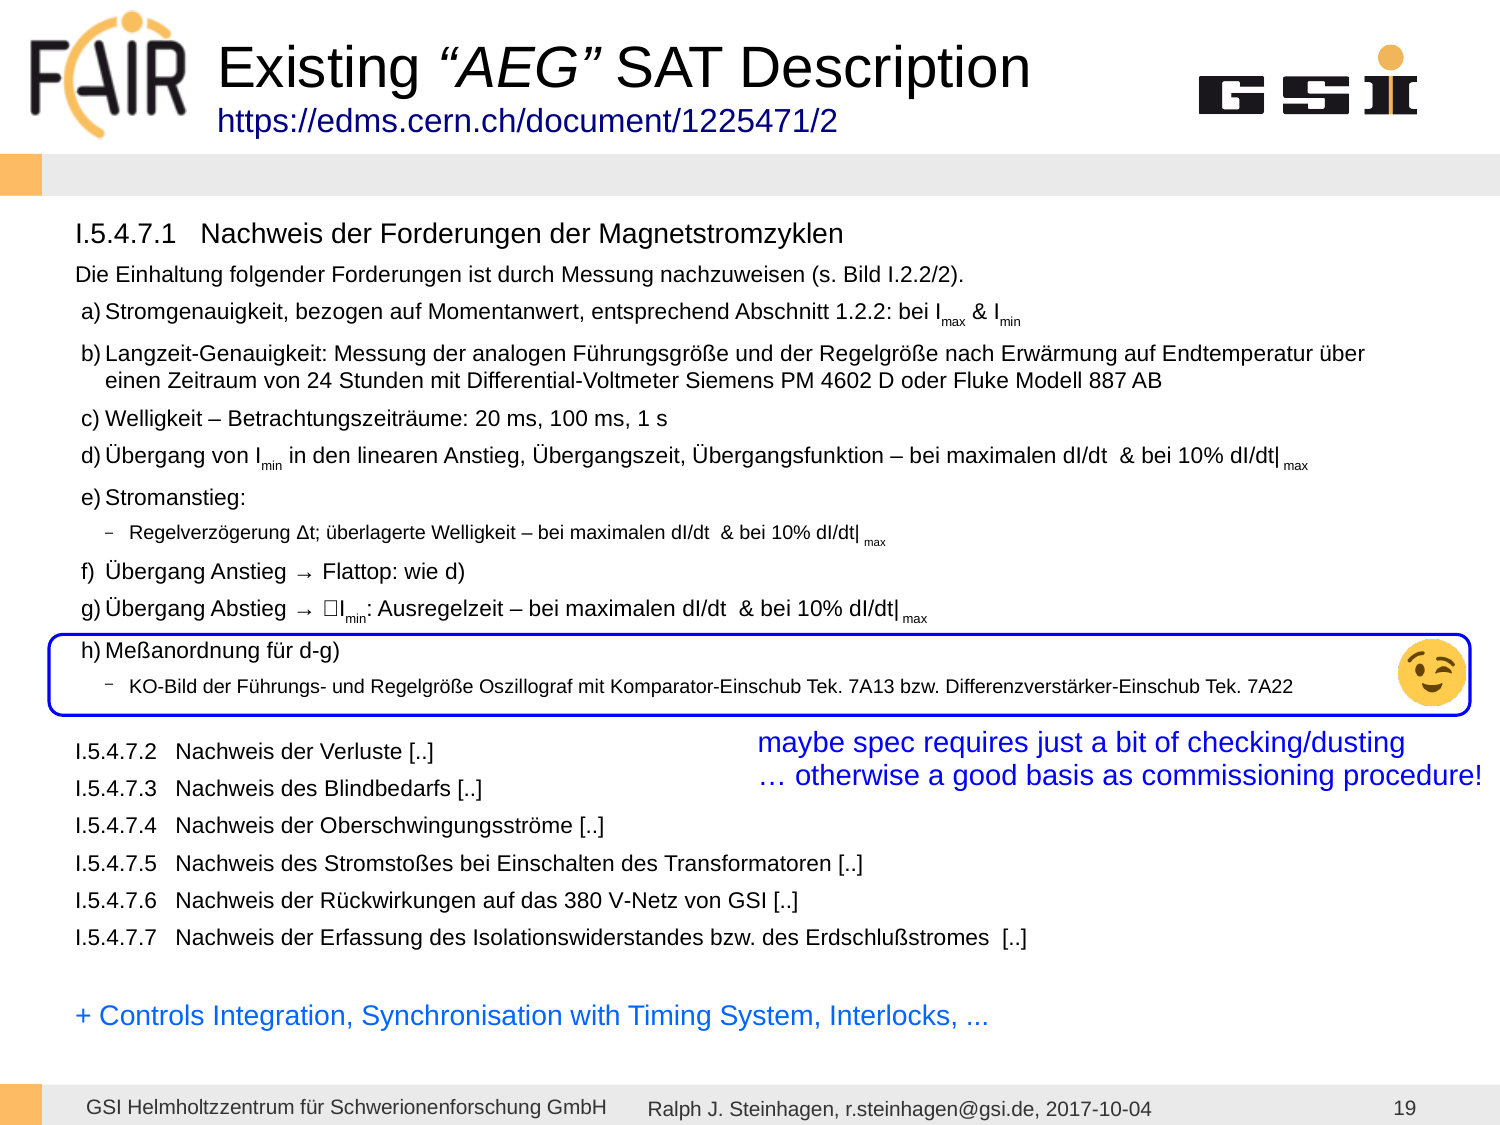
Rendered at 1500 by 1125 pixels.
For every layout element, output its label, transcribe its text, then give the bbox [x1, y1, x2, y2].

picture [1398, 639, 1466, 706]
picture [30, 9, 187, 141]
list I.5.4.7.1 Nachweis der Forderungen der Magnetstromzyklen Die Einhaltung folgender Forderungen ist durch Messung nachzuweisen (s. Bild I.2.2/2). Stromgenauigkeit, bezogen auf Momentanwert, entsprechend Abschnitt 1.2.2: bei Imax & Imin Langzeit‑Genauigkeit: Messung der analogen Führungsgröße und der Regelgröße nach Erwärmung auf Endtemperatur über einen Zeitraum von 24 Stunden mit Differential‑Voltmeter Siemens PM 4602 D oder Fluke Modell 887 AB Welligkeit – Betrachtungszeiträume: 20 ms, 100 ms, 1 s Übergang von Imin in den linearen Anstieg, Übergangszeit, Übergangsfunktion – bei maximalen dI/dt & bei 10% dI/dt| max Stromanstieg: Regelverzögerung Δt; überlagerte Welligkeit – bei maximalen dI/dt & bei 10% dI/dt| max Übergang Anstieg → Flattop: wie d) Übergang Abstieg → Imin: Ausregelzeit – bei maximalen dI/dt & bei 10% dI/dt| max Meßanordnung für d‑g) KO‑Bild der Führungs‑ und Regelgröße Oszillograf mit Komparator‑Einschub Tek. 7A13 bzw. Differenzverstärker‑Einschub Tek. 7A22 I.5.4.7.2 Nachweis der Verluste [..] I.5.4.7.3 Nachweis des Blindbedarfs [..] I.5.4.7.4 Nachweis der Oberschwingungsströme [..] I.5.4.7.5 Nachweis des Stromstoßes bei Einschalten des Transformatoren [..] I.5.4.7.6 Nachweis der Rückwirkungen auf das 380 V‑Netz von GSI [..] I.5.4.7.7 Nachweis der Erfassung des Isolationswiderstandes bzw. des Erdschlußstromes [..] + Controls Integration, Synchronisation with Timing System, Interlocks, ... [75, 636, 1425, 713]
text_box maybe spec requires just a bit of checking/dusting … otherwise a good basis as commissioning procedure! [742, 719, 1499, 799]
title Existing “AEG” SAT Description https://edms.cern.ch/document/1225471/2 [217, 20, 1180, 147]
list I.5.4.7.1 Nachweis der Forderungen der Magnetstromzyklen Die Einhaltung folgender Forderungen ist durch Messung nachzuweisen (s. Bild I.2.2/2). Stromgenauigkeit, bezogen auf Momentanwert, entsprechend Abschnitt 1.2.2: bei Imax & Imin Langzeit‑Genauigkeit: Messung der analogen Führungsgröße und der Regelgröße nach Erwärmung auf Endtemperatur über einen Zeitraum von 24 Stunden mit Differential‑Voltmeter Siemens PM 4602 D oder Fluke Modell 887 AB Welligkeit – Betrachtungszeiträume: 20 ms, 100 ms, 1 s Übergang von Imin in den linearen Anstieg, Übergangszeit, Übergangsfunktion – bei maximalen dI/dt & bei 10% dI/dt| max Stromanstieg: Regelverzögerung Δt; überlagerte Welligkeit – bei maximalen dI/dt & bei 10% dI/dt| max Übergang Anstieg → Flattop: wie d) Übergang Abstieg → Imin: Ausregelzeit – bei maximalen dI/dt & bei 10% dI/dt| max Meßanordnung für d‑g) KO‑Bild der Führungs‑ und Regelgröße Oszillograf mit Komparator‑Einschub Tek. 7A13 bzw. Differenzverstärker‑Einschub Tek. 7A22 I.5.4.7.2 Nachweis der Verluste [..] I.5.4.7.3 Nachweis des Blindbedarfs [..] I.5.4.7.4 Nachweis der Oberschwingungsströme [..] I.5.4.7.5 Nachweis des Stromstoßes bei Einschalten des Transformatoren [..] I.5.4.7.6 Nachweis der Rückwirkungen auf das 380 V‑Netz von GSI [..] I.5.4.7.7 Nachweis der Erfassung des Isolationswiderstandes bzw. des Erdschlußstromes [..] + Controls Integration, Synchronisation with Timing System, Interlocks, ... [75, 717, 1425, 1055]
picture [1197, 42, 1419, 117]
list I.5.4.7.1 Nachweis der Forderungen der Magnetstromzyklen Die Einhaltung folgender Forderungen ist durch Messung nachzuweisen (s. Bild I.2.2/2). Stromgenauigkeit, bezogen auf Momentanwert, entsprechend Abschnitt 1.2.2: bei Imax & Imin Langzeit‑Genauigkeit: Messung der analogen Führungsgröße und der Regelgröße nach Erwärmung auf Endtemperatur über einen Zeitraum von 24 Stunden mit Differential‑Voltmeter Siemens PM 4602 D oder Fluke Modell 887 AB Welligkeit – Betrachtungszeiträume: 20 ms, 100 ms, 1 s Übergang von Imin in den linearen Anstieg, Übergangszeit, Übergangsfunktion – bei maximalen dI/dt & bei 10% dI/dt| max Stromanstieg: Regelverzögerung Δt; überlagerte Welligkeit – bei maximalen dI/dt & bei 10% dI/dt| max Übergang Anstieg → Flattop: wie d) Übergang Abstieg → Imin: Ausregelzeit – bei maximalen dI/dt & bei 10% dI/dt| max Meßanordnung für d‑g) KO‑Bild der Führungs‑ und Regelgröße Oszillograf mit Komparator‑Einschub Tek. 7A13 bzw. Differenzverstärker‑Einschub Tek. 7A22 I.5.4.7.2 Nachweis der Verluste [..] I.5.4.7.3 Nachweis des Blindbedarfs [..] I.5.4.7.4 Nachweis der Oberschwingungsströme [..] I.5.4.7.5 Nachweis des Stromstoßes bei Einschalten des Transformatoren [..] I.5.4.7.6 Nachweis der Rückwirkungen auf das 380 V‑Netz von GSI [..] I.5.4.7.7 Nachweis der Erfassung des Isolationswiderstandes bzw. des Erdschlußstromes [..] + Controls Integration, Synchronisation with Timing System, Interlocks, ... [75, 215, 1425, 632]
